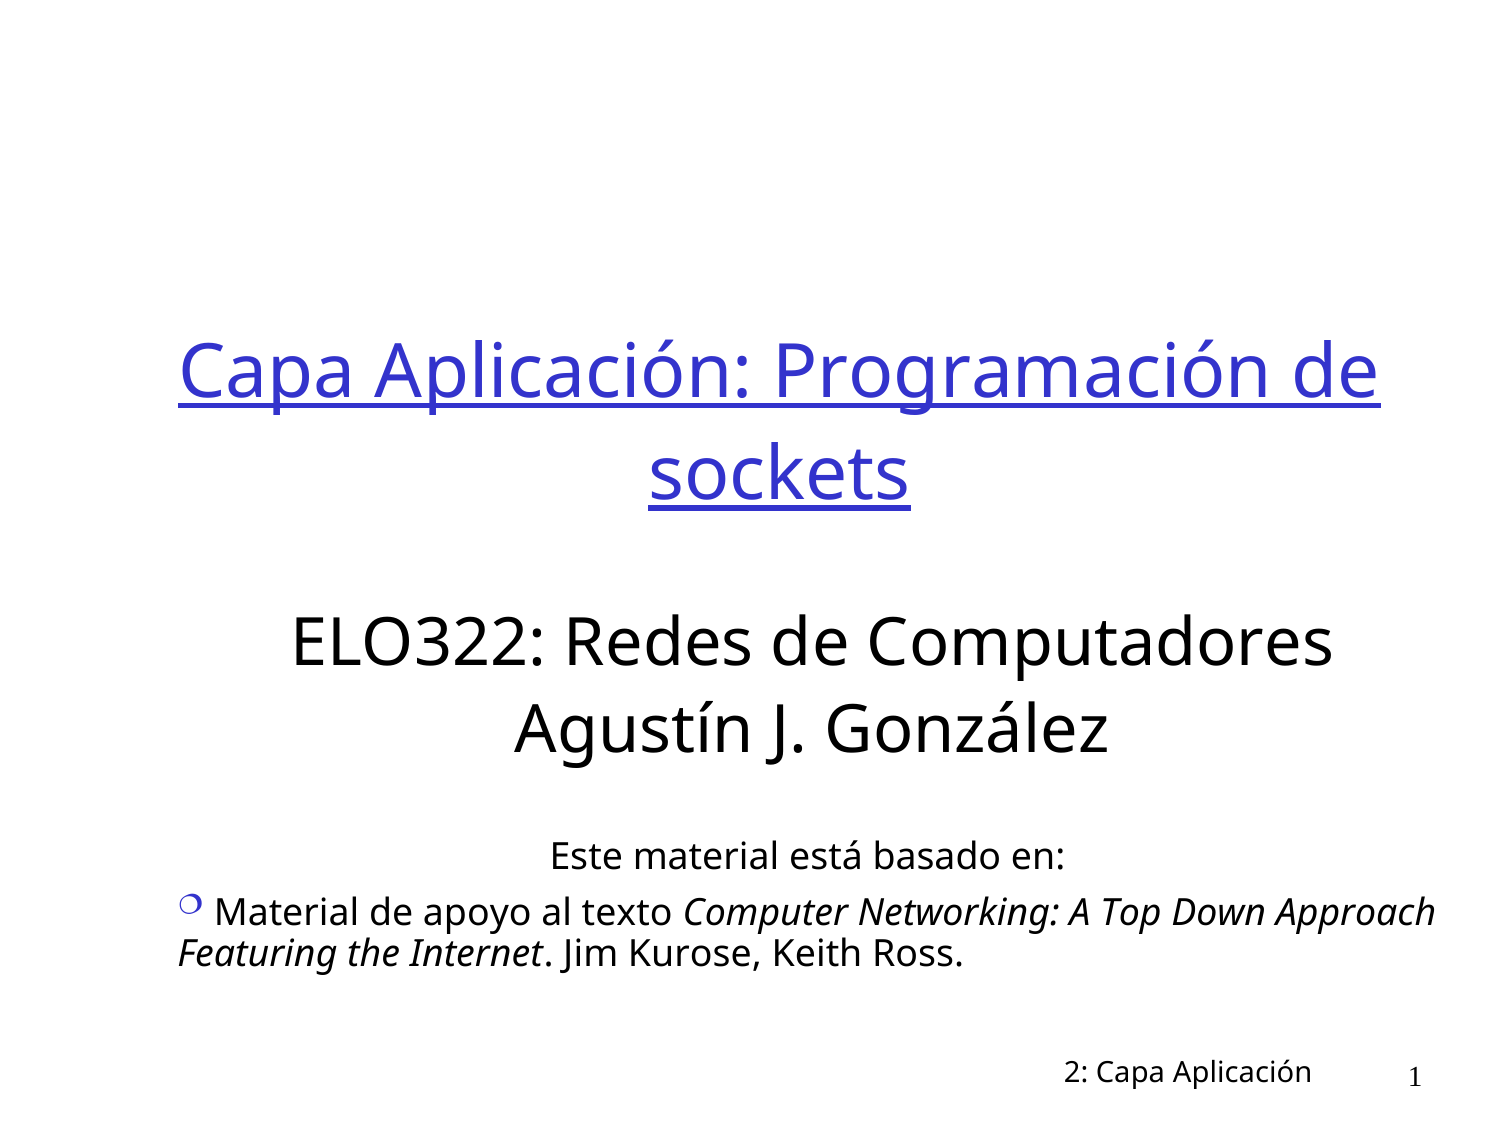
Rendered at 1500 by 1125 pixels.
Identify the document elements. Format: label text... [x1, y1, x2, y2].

subtitle ELO322: Redes de Computadores Agustín J. González Este material está basado en: Material de apoyo al texto Computer Networking: A Top Down Approach Featuring the Internet. Jim Kurose, Keith Ross. [87, 600, 1463, 1066]
title Capa Aplicación: Programación de sockets [92, 336, 1468, 502]
